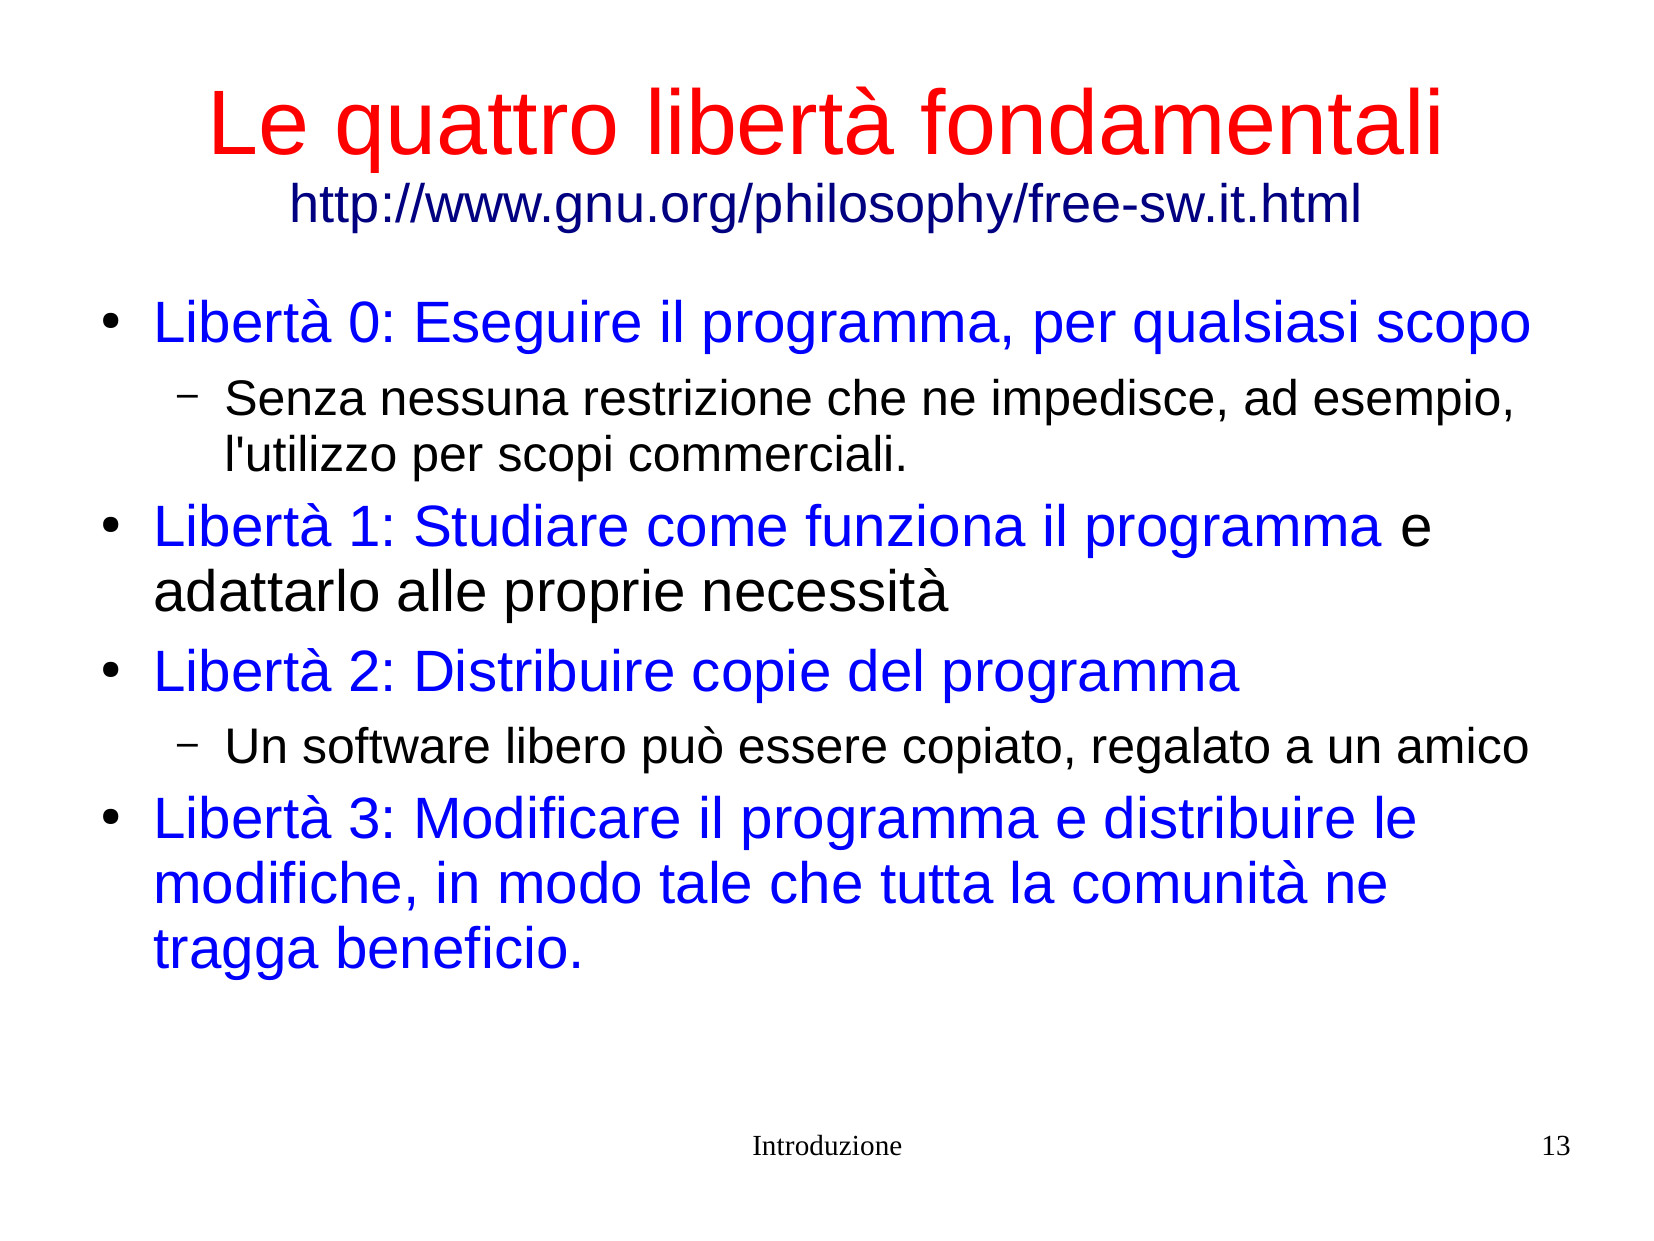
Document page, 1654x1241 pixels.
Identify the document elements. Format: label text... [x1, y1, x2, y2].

list Libertà 0: Eseguire il programma, per qualsiasi scopo Senza nessuna restrizione che ne impedisce, ad esempio, l'utilizzo per scopi commerciali. Libertà 1: Studiare come funziona il programma e adattarlo alle proprie necessità Libertà 2: Distribuire copie del programma Un software libero può essere copiato, regalato a un amico Libertà 3: Modificare il programma e distribuire le modifiche, in modo tale che tutta la comunità ne tragga beneficio. [82, 290, 1571, 1109]
title Le quattro libertà fondamentali http://www.gnu.org/philosophy/free-sw.it.html [82, 49, 1571, 257]
